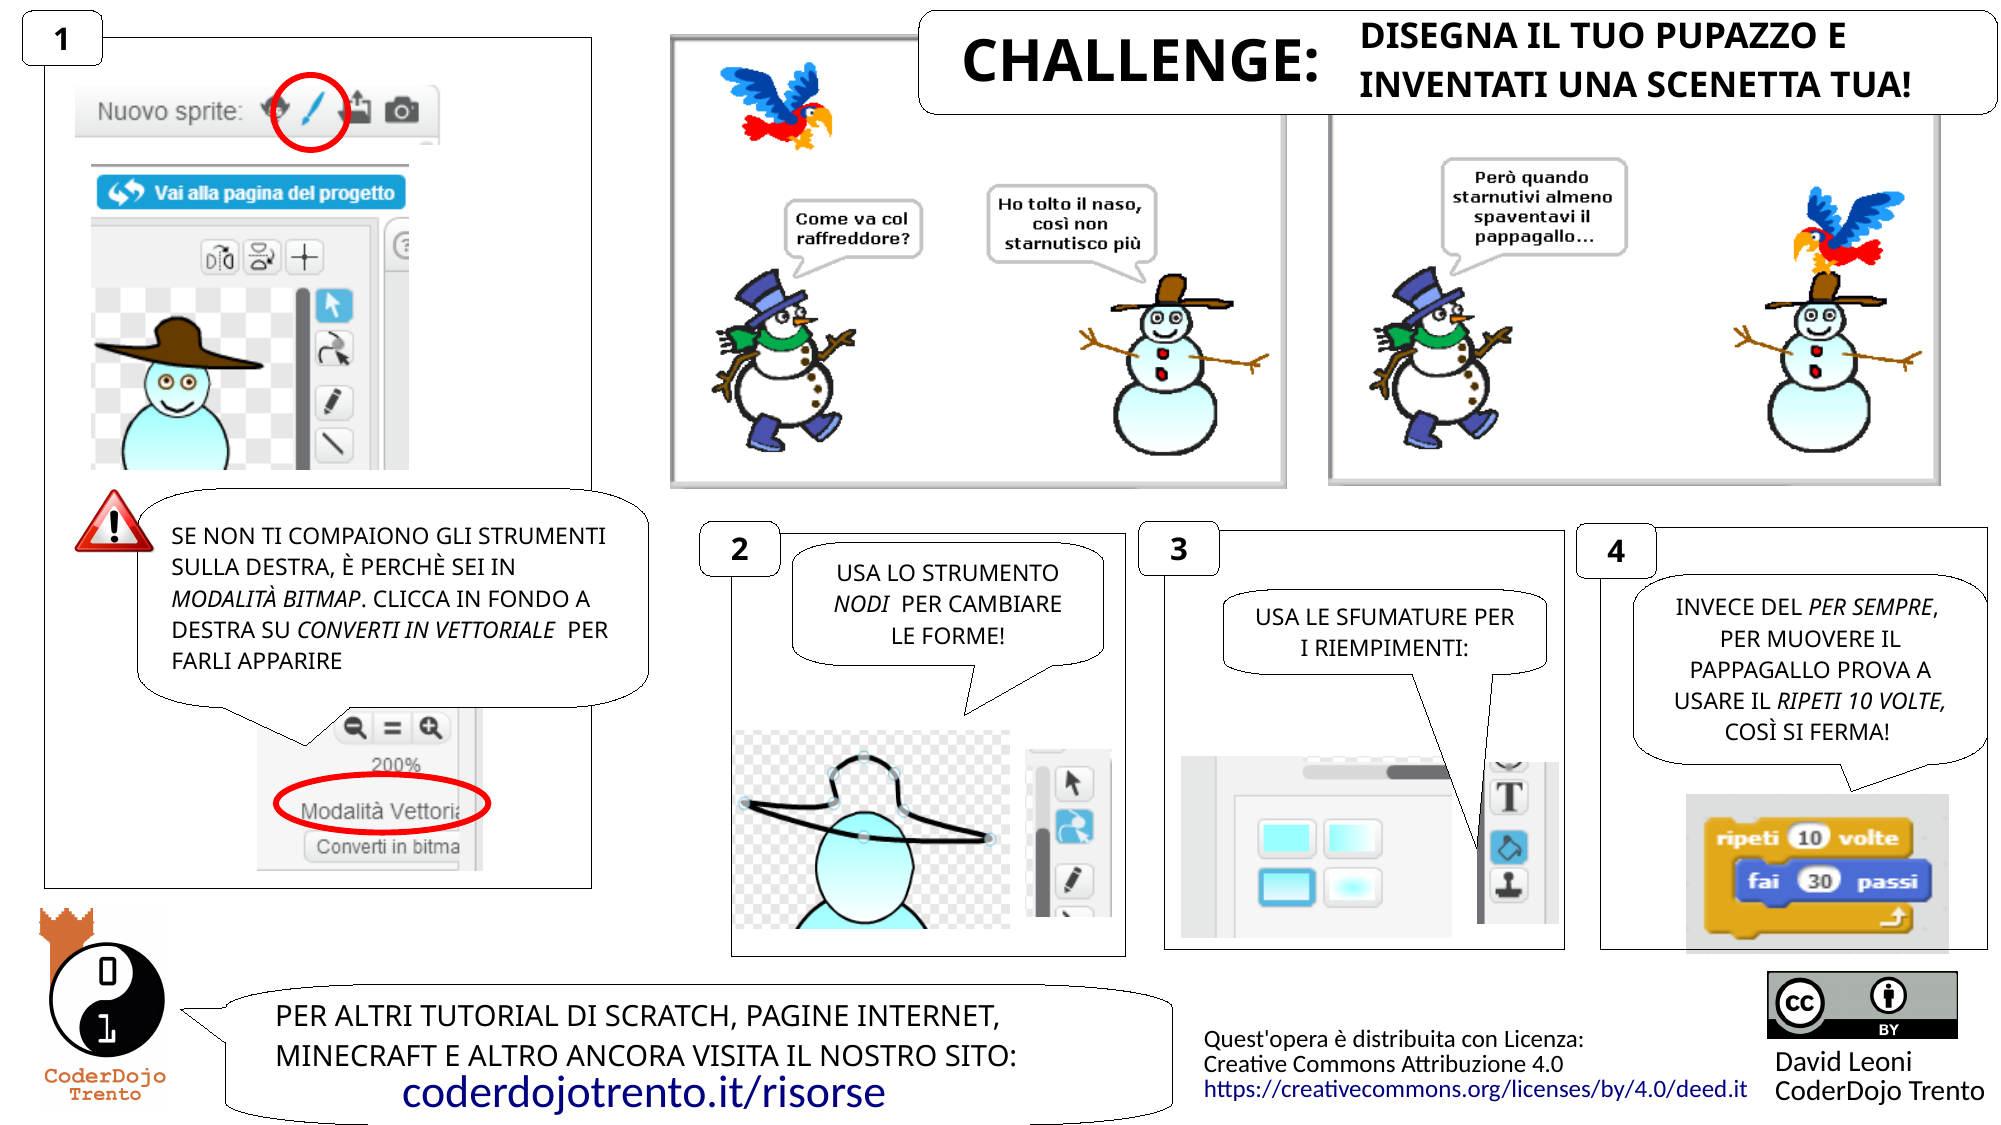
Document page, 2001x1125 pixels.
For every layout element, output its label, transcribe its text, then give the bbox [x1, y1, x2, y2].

text_box [1409, 75, 1418, 92]
text_box 2 [699, 521, 781, 577]
picture [670, 34, 1287, 489]
picture [280, 778, 483, 829]
text_box [1600, 527, 1988, 950]
text_box [1164, 530, 1565, 950]
text_box CHALLENGE: [946, 11, 1357, 113]
text_box [918, 10, 1998, 115]
picture [1686, 950, 1949, 954]
text_box [1500, 77, 1506, 86]
picture [1328, 115, 1941, 486]
text_box [44, 37, 592, 889]
text_box [1720, 75, 1729, 90]
text_box 3 [1138, 521, 1220, 576]
text_box [1858, 75, 1868, 93]
text_box [1456, 75, 1465, 90]
text_box coderdojotrento.it/risorse [387, 1059, 933, 1125]
picture [1767, 971, 1958, 1039]
text_box [1596, 75, 1605, 90]
text_box [1385, 75, 1394, 90]
text_box [1805, 77, 1811, 86]
text_box [731, 533, 1126, 957]
text_box PER ALTRI TUTORIAL DI SCRATCH, PAGINE INTERNET, MINECRAFT E ALTRO ANCORA VISITA IL NOSTRO SITO: [180, 984, 1173, 1125]
picture [257, 708, 483, 871]
picture [73, 488, 155, 553]
text_box USA LE SFUMATURE PER I RIEMPIMENTI: [1223, 589, 1547, 849]
text_box SE NON TI COMPAIONO GLI STRUMENTI SULLA DESTRA, È PERCHÈ SEI IN MODALITÀ BITMAP. CLICCA IN FONDO A DESTRA SU CONVERTI IN VETTORIALE PER FARLI APPARIRE [137, 488, 649, 746]
text_box DISEGNA IL TUO PUPAZZO E INVENTATI UNA SCENETTA TUA! [1344, 3, 2000, 75]
text_box [1886, 77, 1892, 86]
picture [39, 908, 167, 1114]
text_box [1565, 75, 1575, 93]
text_box 4 [1576, 523, 1657, 579]
text_box 1 [22, 10, 103, 66]
text_box [1621, 77, 1627, 86]
